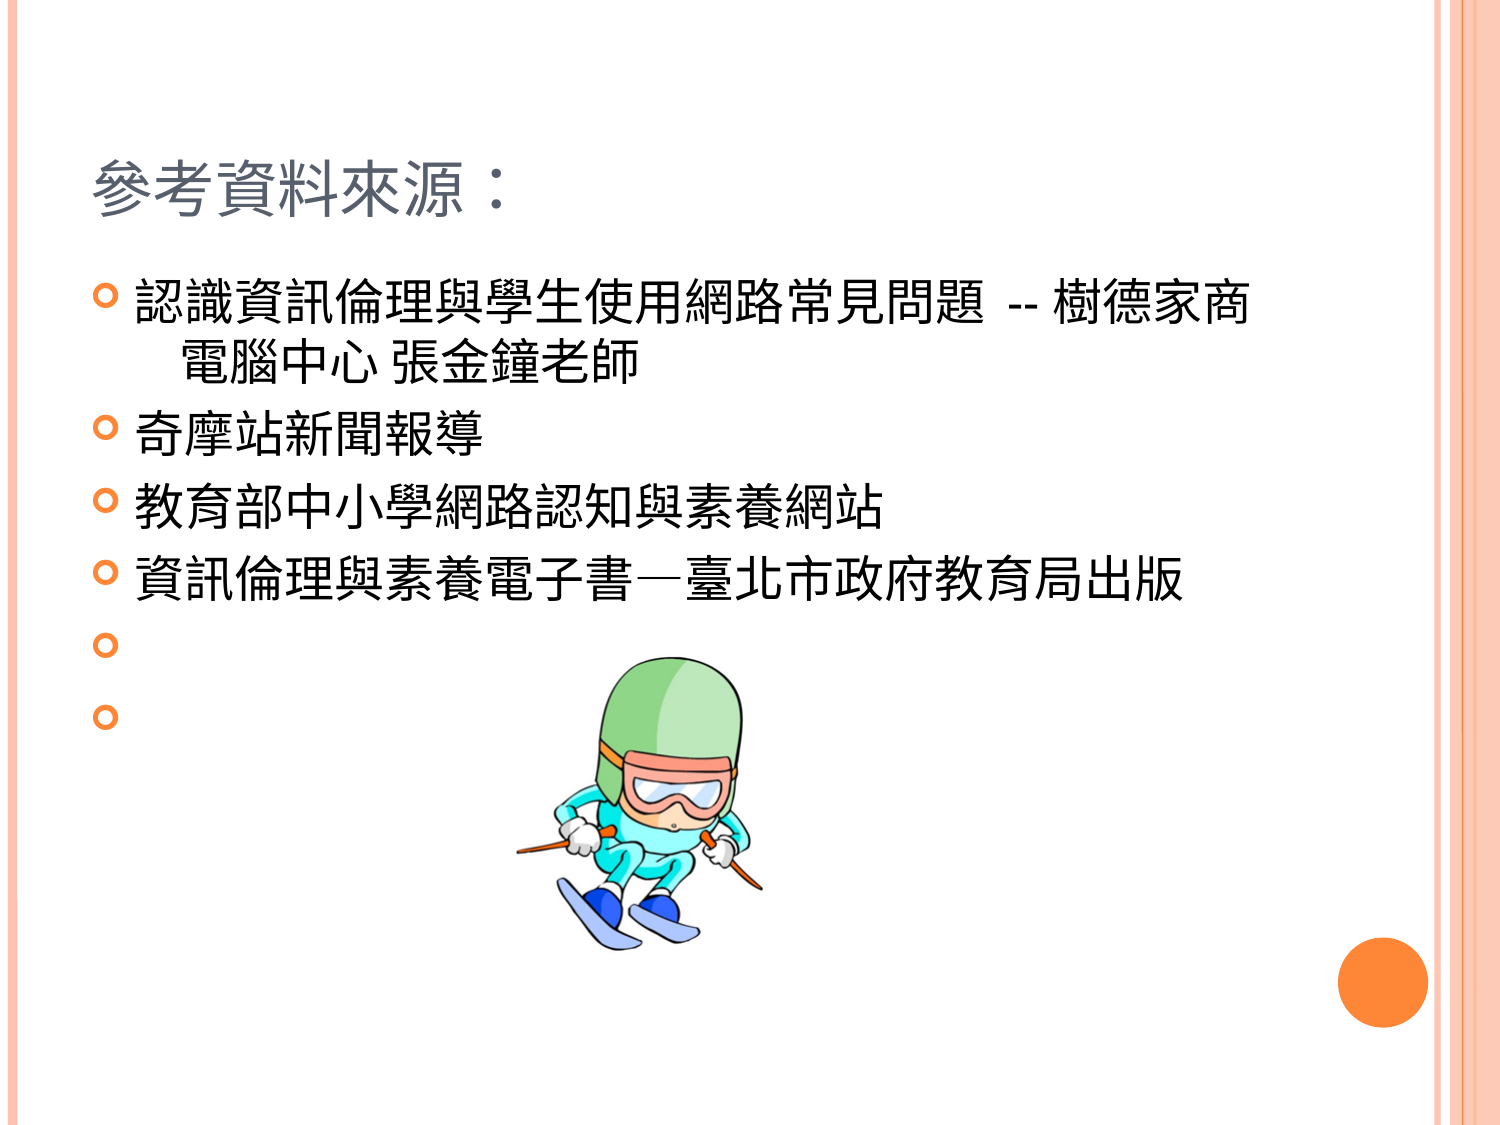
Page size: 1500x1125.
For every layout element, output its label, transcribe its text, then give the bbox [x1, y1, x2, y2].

title 參考資料來源： [75, 45, 1300, 233]
list 認識資訊倫理與學生使用網路常見問題 --樹德家商電腦中心 張金鐘老師 奇摩站新聞報導 教育部中小學網路認知與素養網站 資訊倫理與素養電子書—臺北市政府教育局出版 [75, 262, 1300, 1062]
picture [466, 645, 798, 976]
